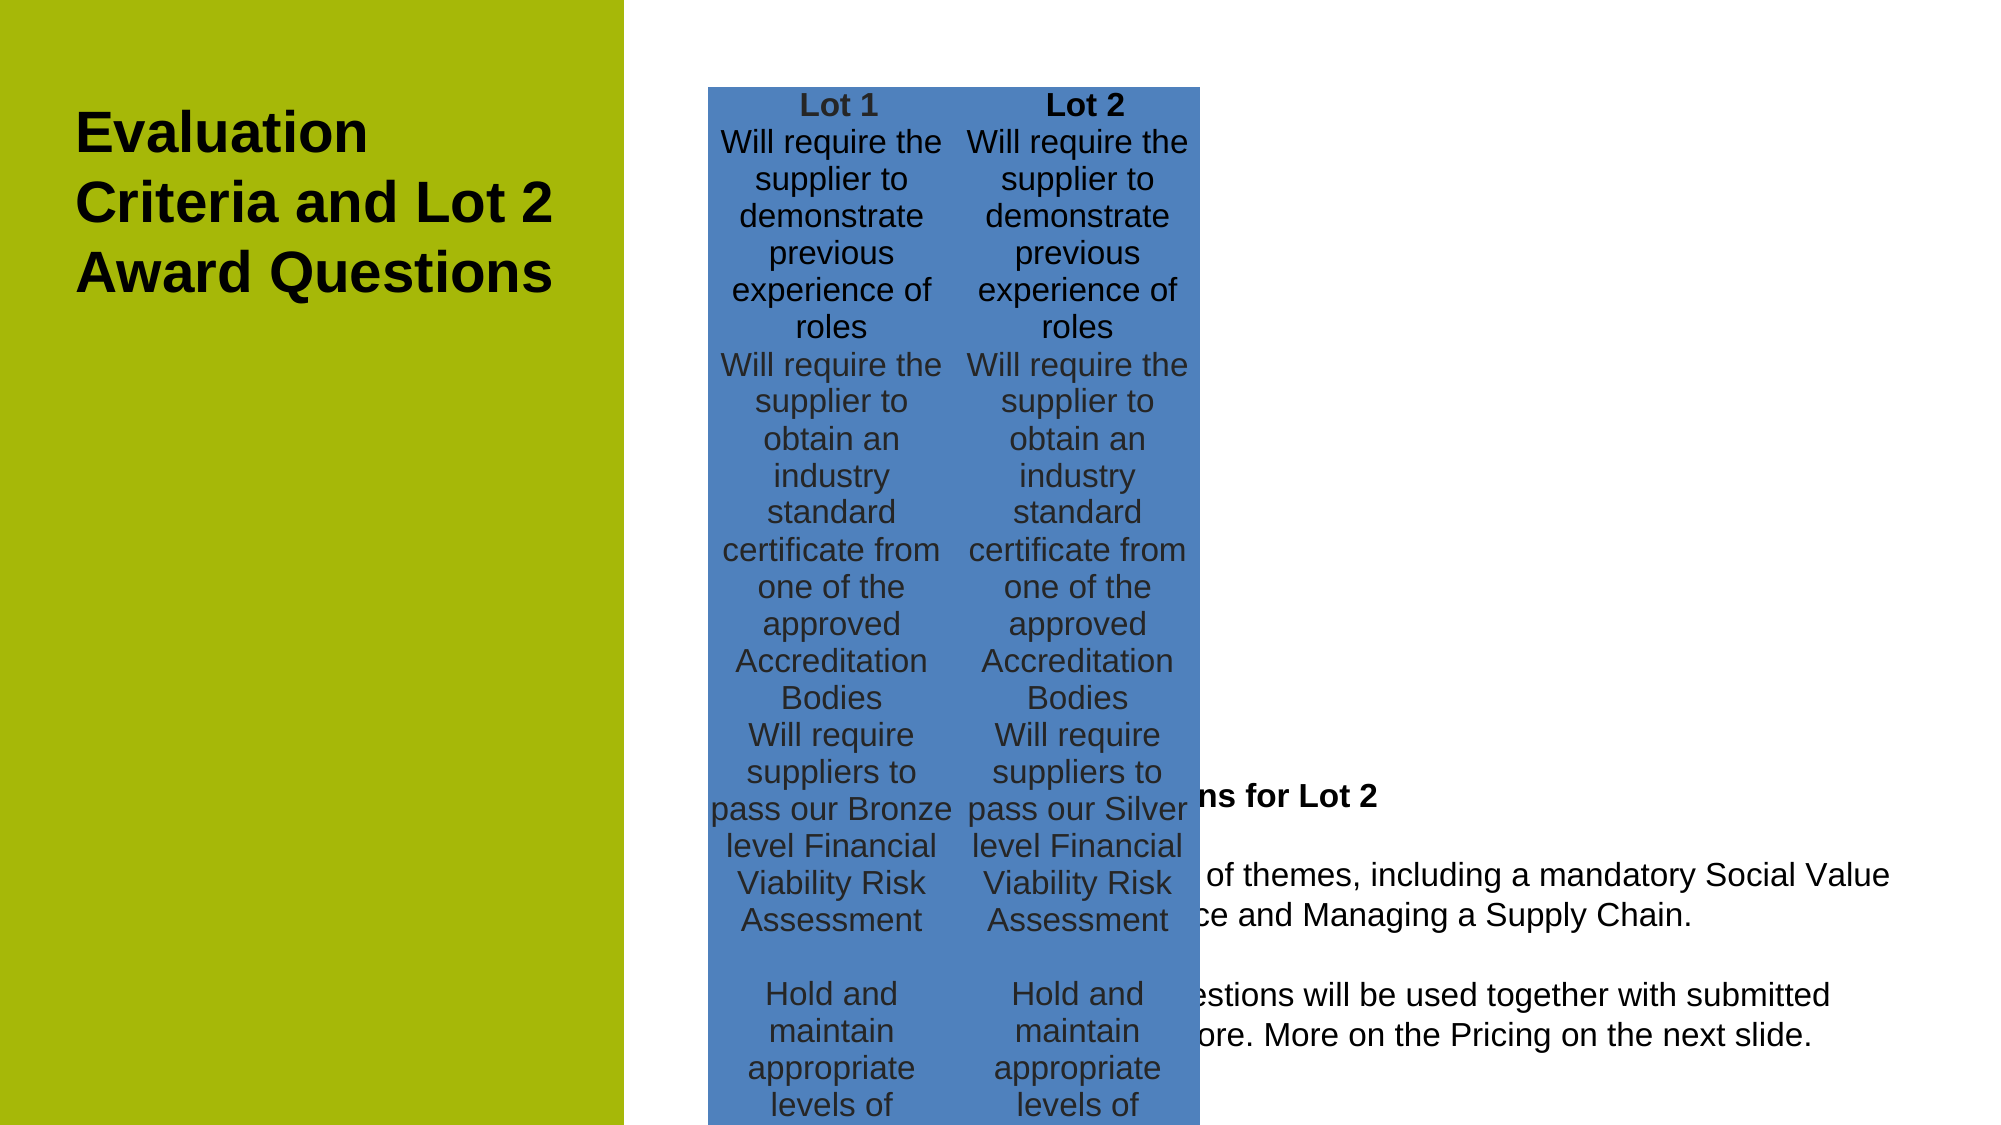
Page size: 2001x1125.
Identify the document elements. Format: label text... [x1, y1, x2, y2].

table_cell Will require the supplier to demonstrate previous experience of roles [956, 124, 1200, 346]
table_cell Will require suppliers to pass our Bronze level Financial Viability Risk Assessment [708, 716, 956, 976]
table_cell Will require suppliers to pass our Silver level Financial Viability Risk Assessment [956, 716, 1200, 976]
title There will be 3 award questions for Lot 2 They will comprise of a number of themes, including a mandatory Social Value question, Implementing a Service and Managing a Supply Chain. The scores from the Award Questions will be used together with submitted pricing to produce an overall score. More on the Pricing on the next slide. [1200, 773, 1927, 1125]
table_cell Will require the supplier to obtain an industry standard certificate from one of the approved Accreditation Bodies [708, 346, 956, 716]
table_header Lot 1 [708, 87, 956, 124]
table_cell Will require the supplier to demonstrate previous experience of roles [708, 124, 956, 346]
title Evaluation Criteria and Lot 2 Award Questions [75, 94, 577, 346]
table_cell Hold and maintain appropriate levels of insurance and Cyber Essentials [956, 976, 1200, 1125]
table_cell Hold and maintain appropriate levels of insurance and Cyber Essentials [708, 976, 956, 1125]
table_header Lot 2 [956, 87, 1200, 124]
table_cell Will require the supplier to obtain an industry standard certificate from one of the approved Accreditation Bodies [956, 346, 1200, 716]
